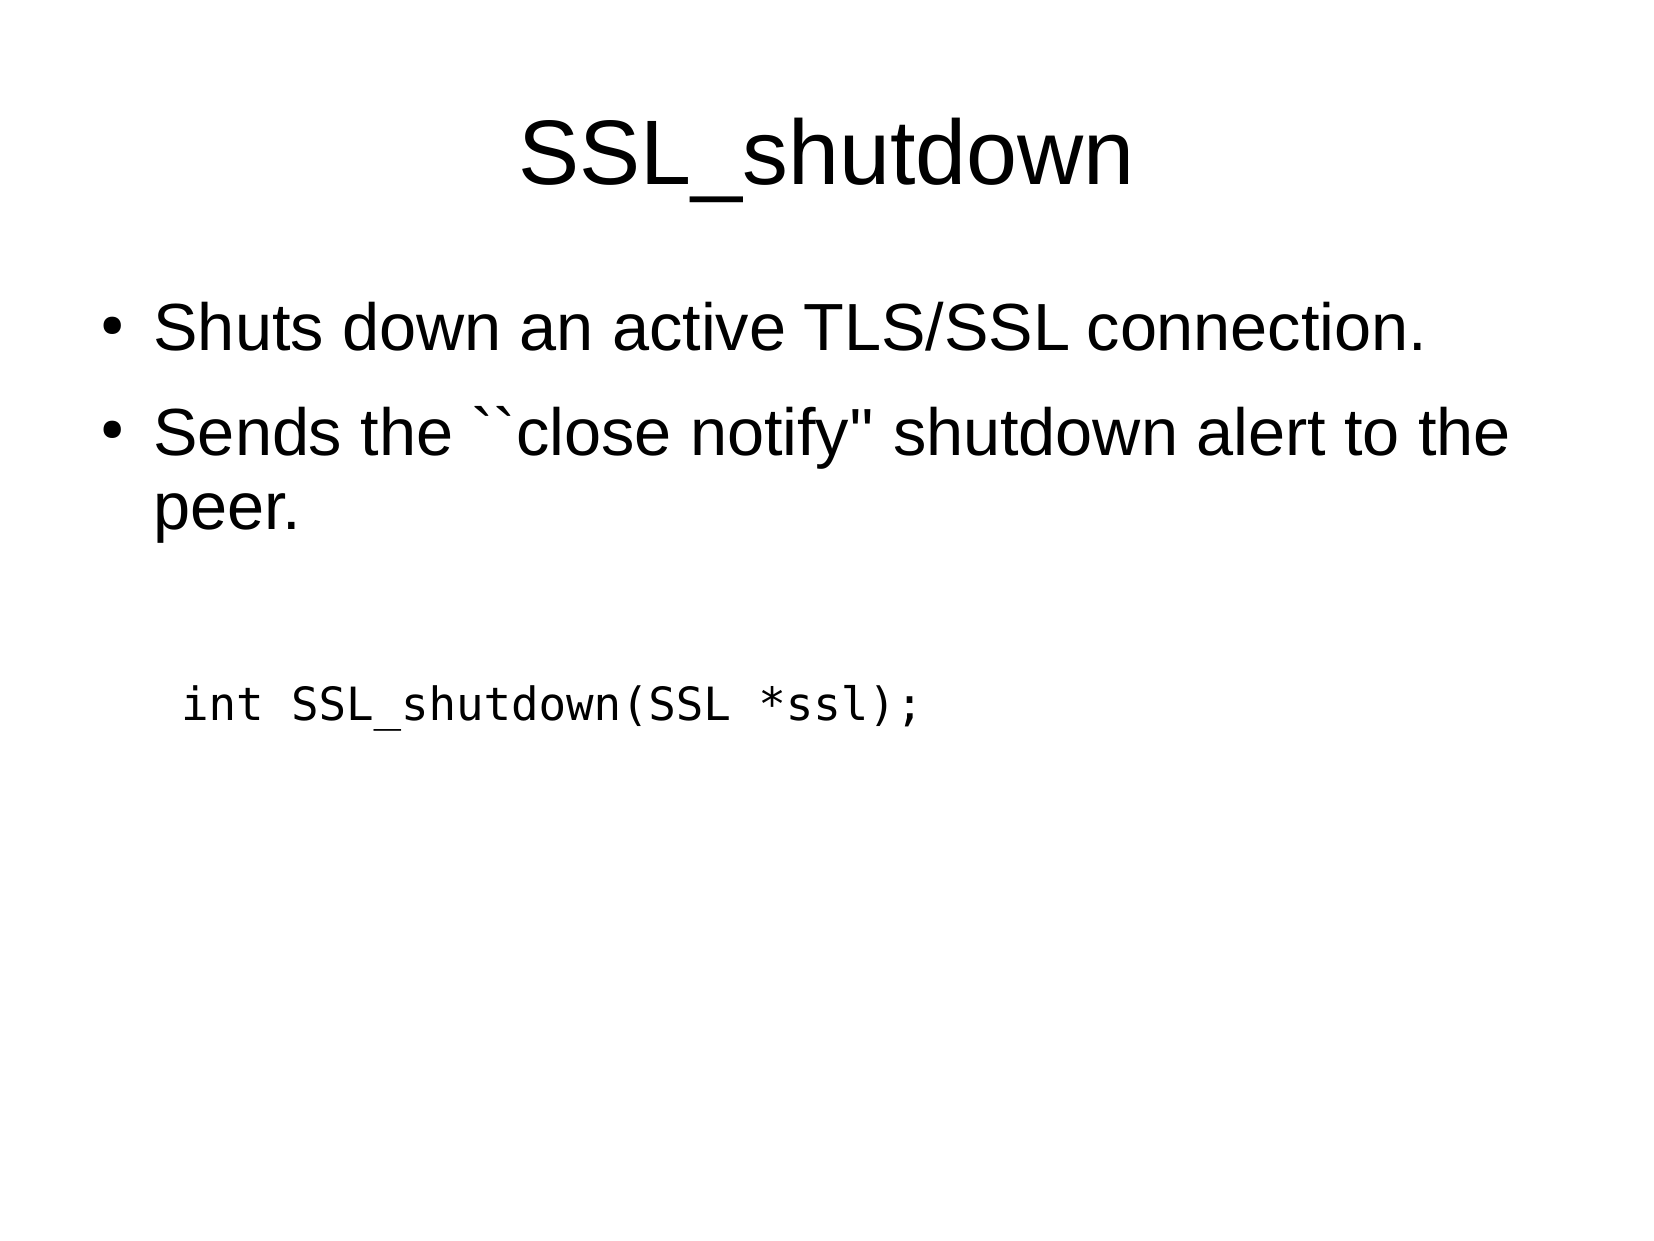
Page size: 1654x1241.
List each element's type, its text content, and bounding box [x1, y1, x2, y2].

title SSL_shutdown [82, 56, 1571, 250]
list Shuts down an active TLS/SSL connection. Sends the ``close notify'' shutdown alert to the peer. int SSL_shutdown(SSL *ssl); [82, 290, 1571, 1109]
